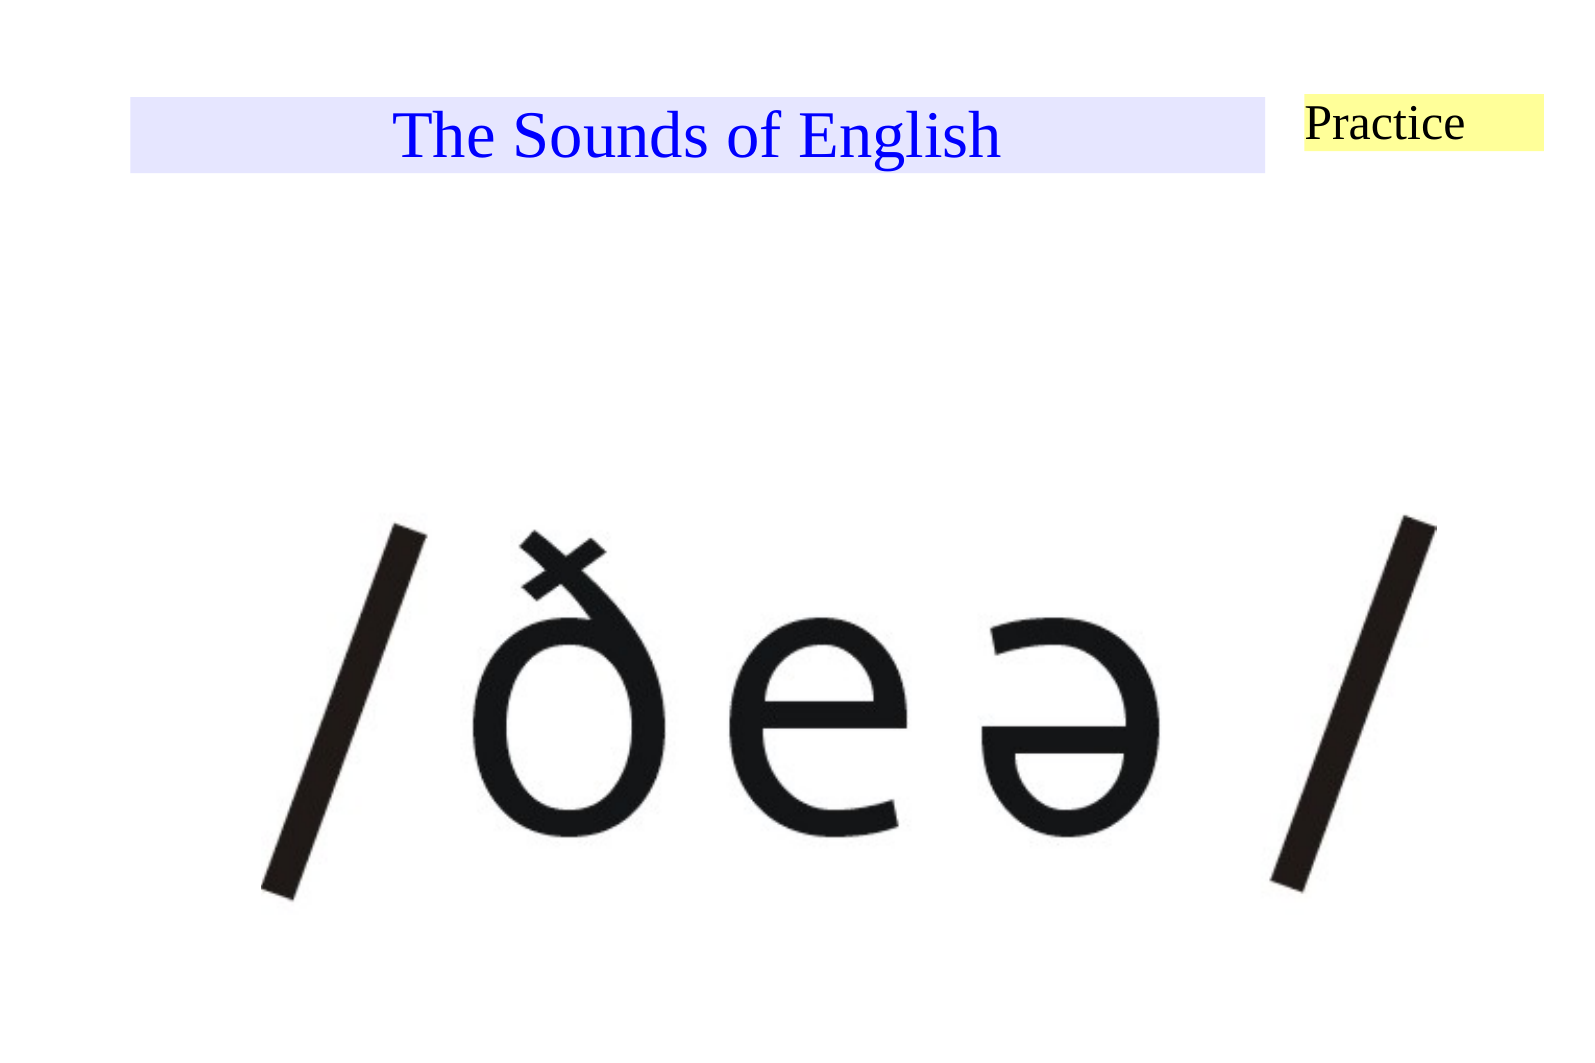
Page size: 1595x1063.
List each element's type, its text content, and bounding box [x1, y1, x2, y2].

text_box Practice [1304, 94, 1544, 152]
text_box The Sounds of English [130, 97, 1266, 174]
picture [261, 447, 1437, 942]
